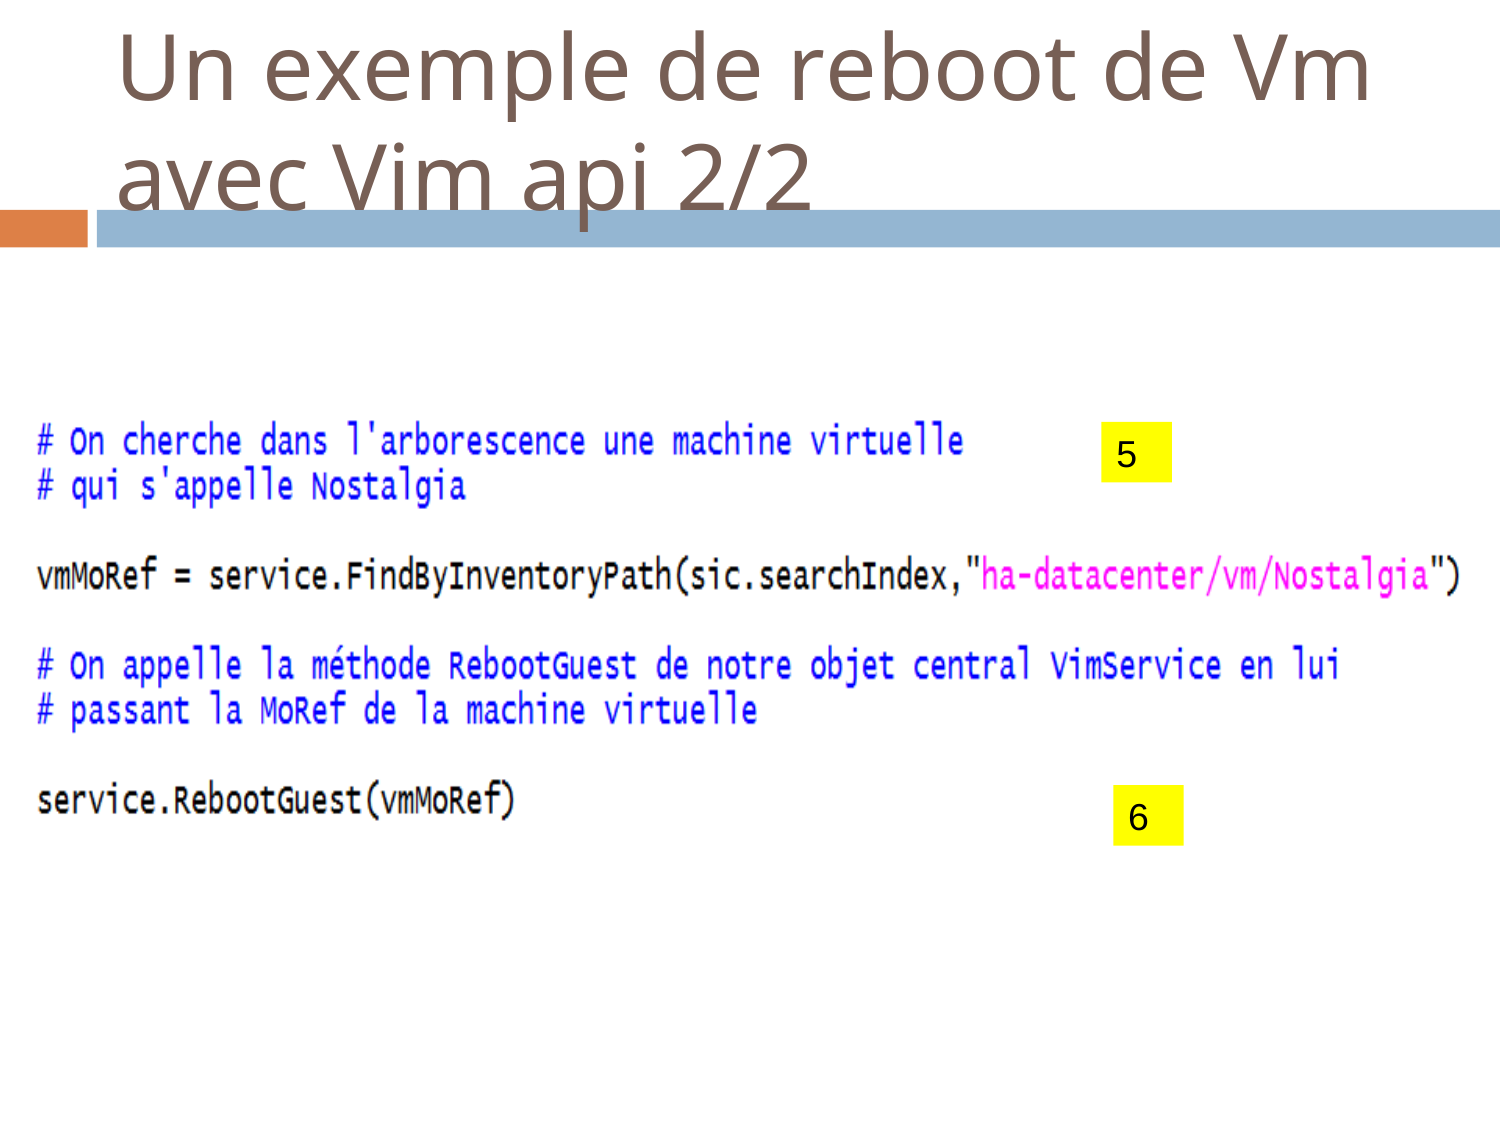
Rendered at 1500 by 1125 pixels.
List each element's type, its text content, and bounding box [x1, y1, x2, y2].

title Un exemple de reboot de Vm avec Vim api 2/2 [100, 1, 1438, 237]
text_box 6 [1113, 785, 1184, 846]
picture [32, 417, 1468, 833]
text_box 5 [1101, 421, 1172, 483]
